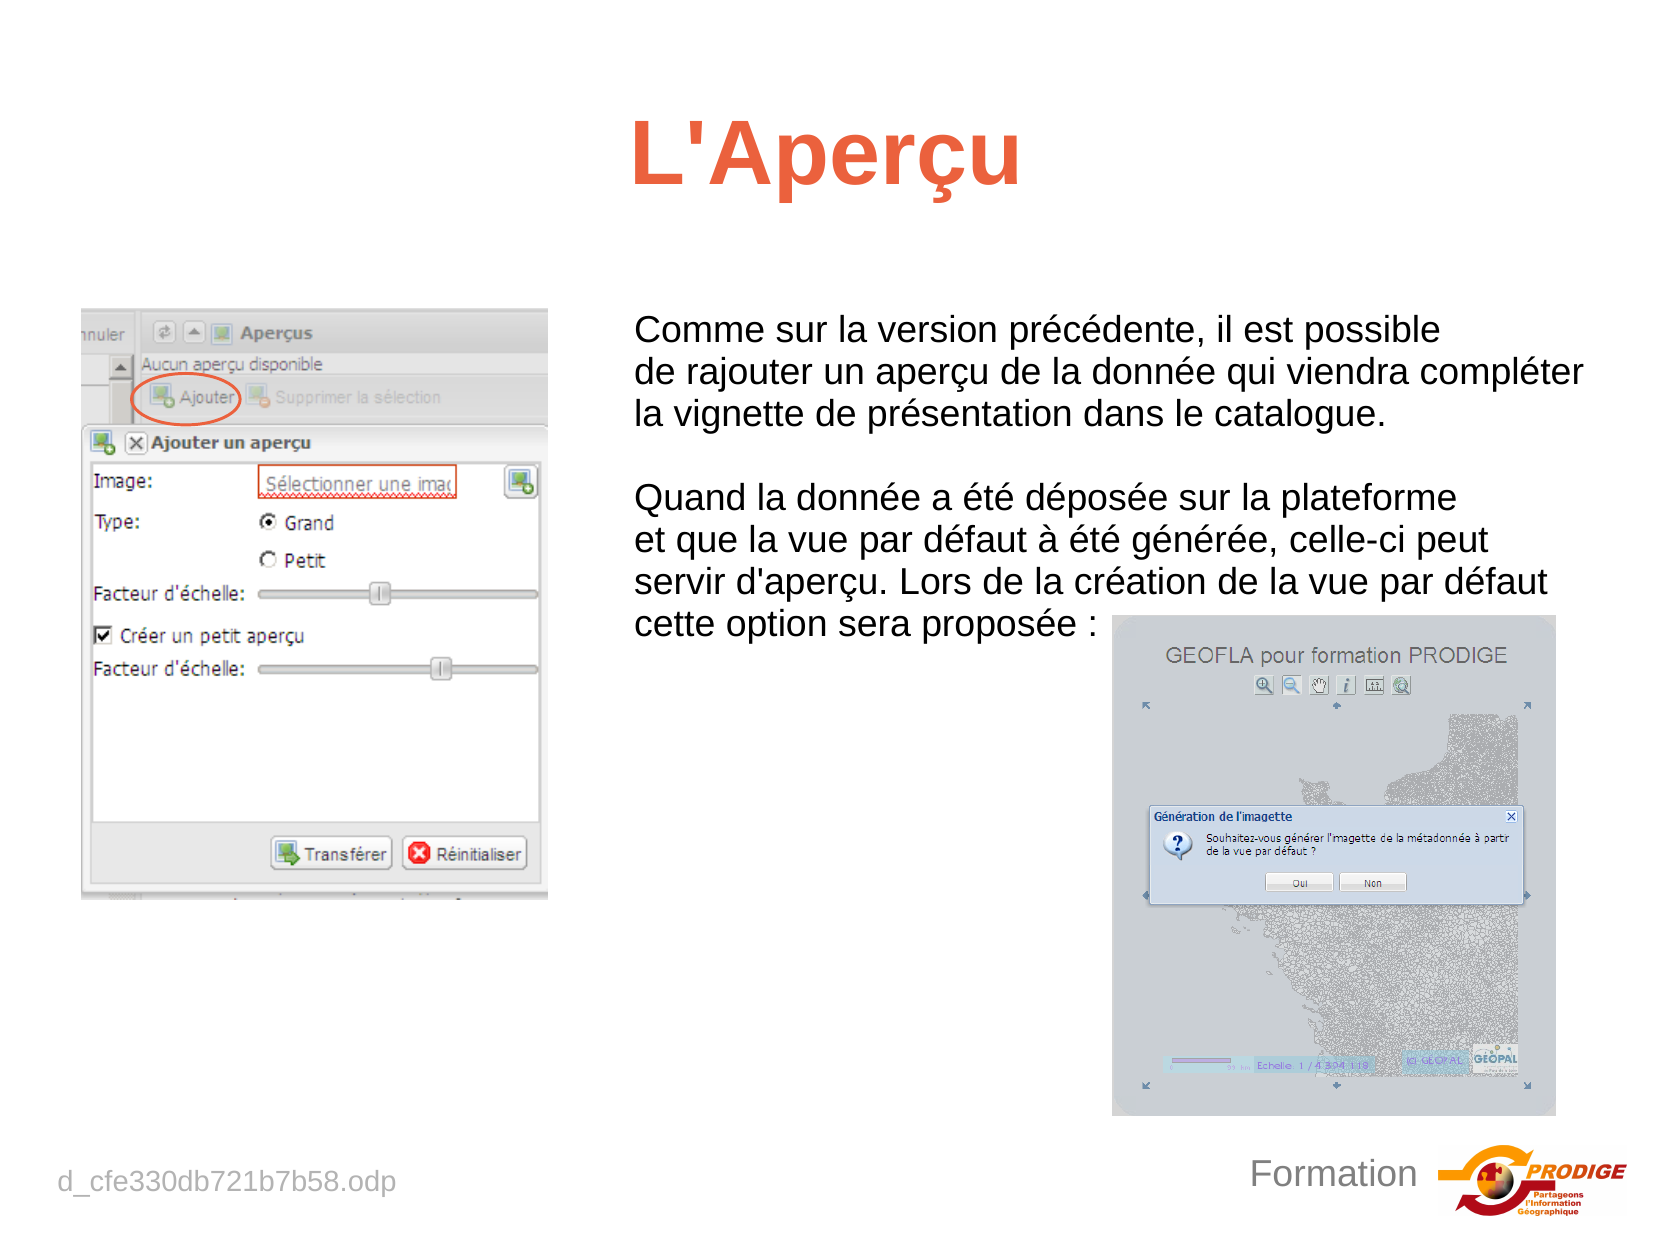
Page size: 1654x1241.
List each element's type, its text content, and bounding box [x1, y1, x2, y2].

picture [81, 308, 548, 900]
picture [1112, 615, 1556, 1116]
title L'Aperçu [82, 56, 1571, 250]
text_box Comme sur la version précédente, il est possible de rajouter un aperçu de la donnée qui viendra compléter la vignette de présentation dans le catalogue. Quand la donnée a été déposée sur la plateforme et que la vue par défaut à été générée, celle-ci peut servir d'aperçu. Lors de la création de la vue par défaut cette option sera proposée : [619, 301, 1610, 737]
picture [1438, 1145, 1627, 1216]
